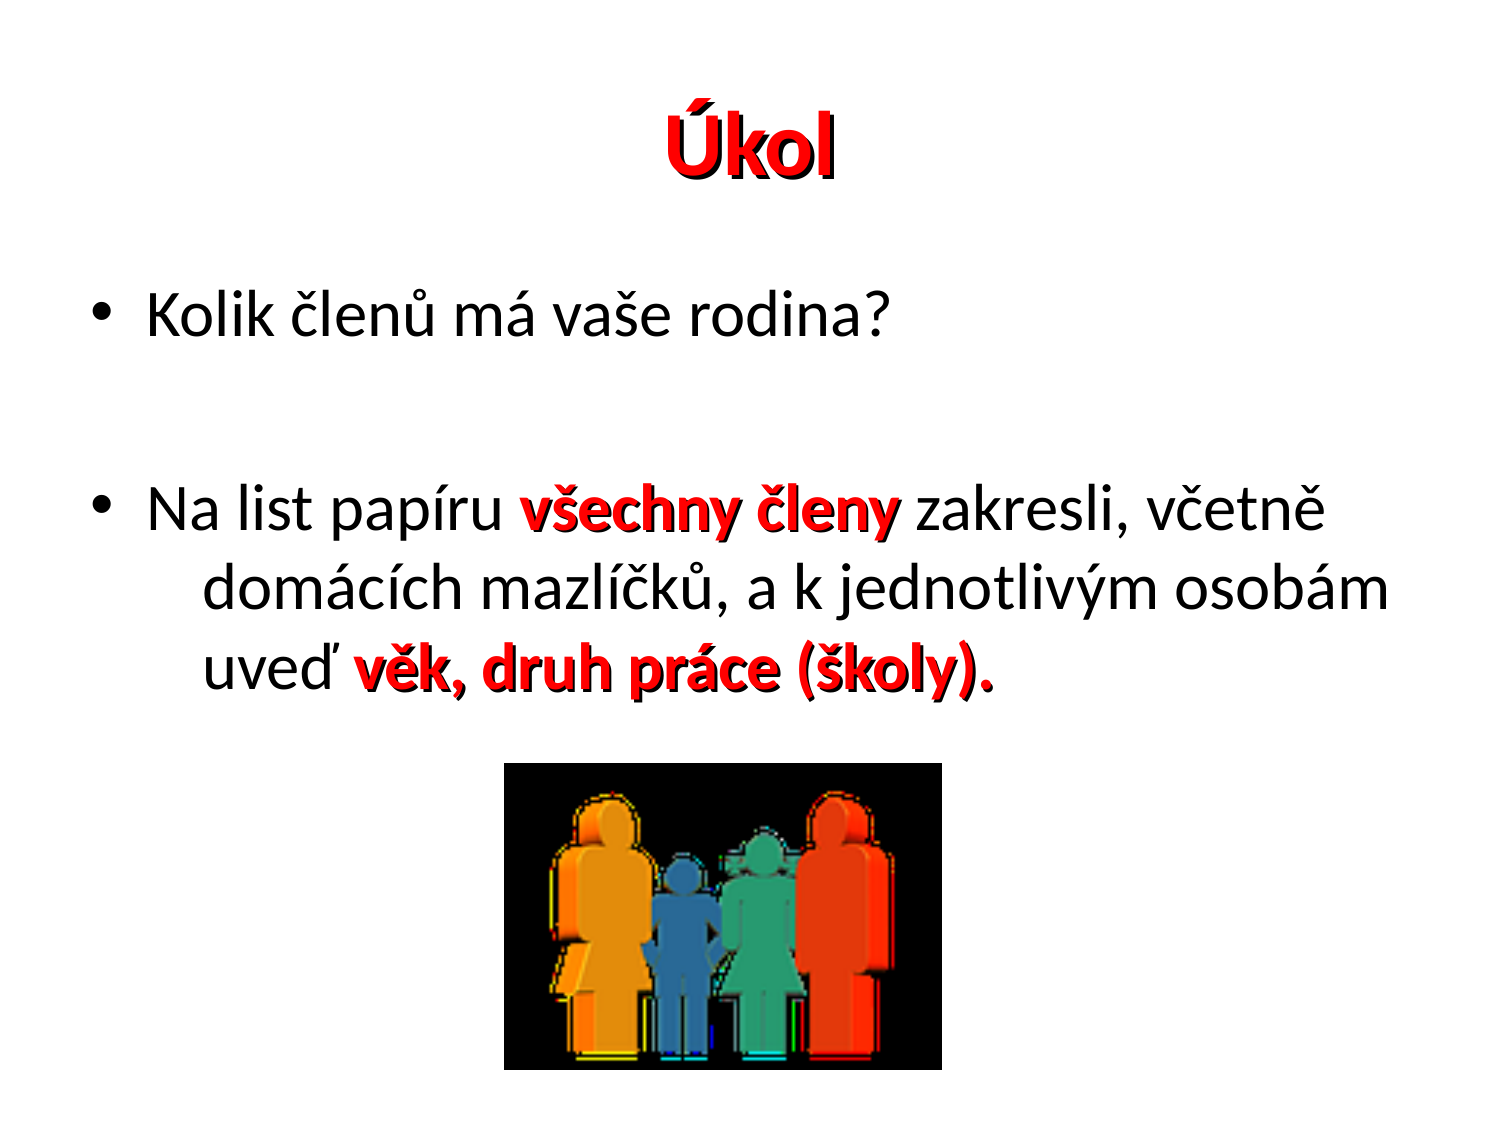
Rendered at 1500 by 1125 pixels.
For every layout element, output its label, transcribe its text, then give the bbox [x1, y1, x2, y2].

picture [504, 763, 942, 1070]
title Úkol [75, 45, 1426, 233]
list Kolik členů má vaše rodina? Na list papíru všechny členy zakresli, včetně domácích mazlíčků, a k jednotlivým osobám uveď věk, druh práce (školy). [75, 262, 1426, 1005]
